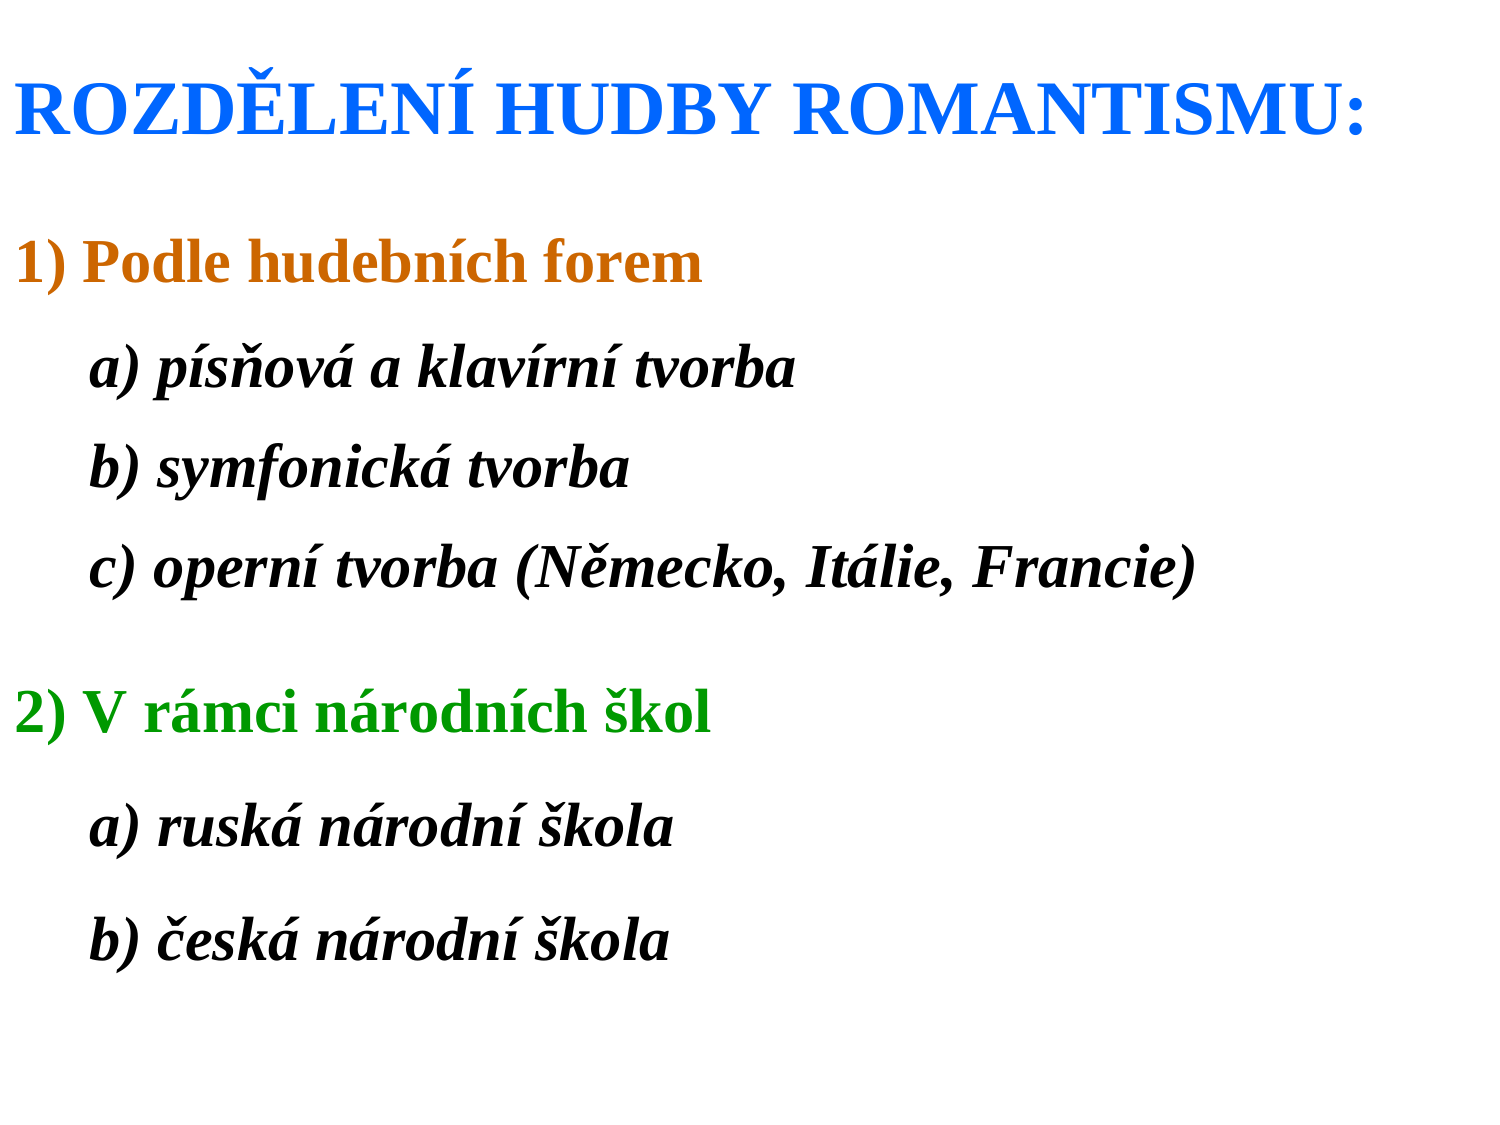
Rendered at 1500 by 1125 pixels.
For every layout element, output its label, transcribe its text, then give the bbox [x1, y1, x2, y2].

text_box 1) Podle hudebních forem a) písňová a klavírní tvorba b) symfonická tvorba c) operní tvorba (Německo, Itálie, Francie) [0, 212, 1500, 662]
text_box 2) V rámci národních škol a) ruská národní škola b) česká národní škola [0, 662, 1500, 981]
text_box ROZDĚLENÍ HUDBY ROMANTISMU: [0, 49, 1500, 158]
